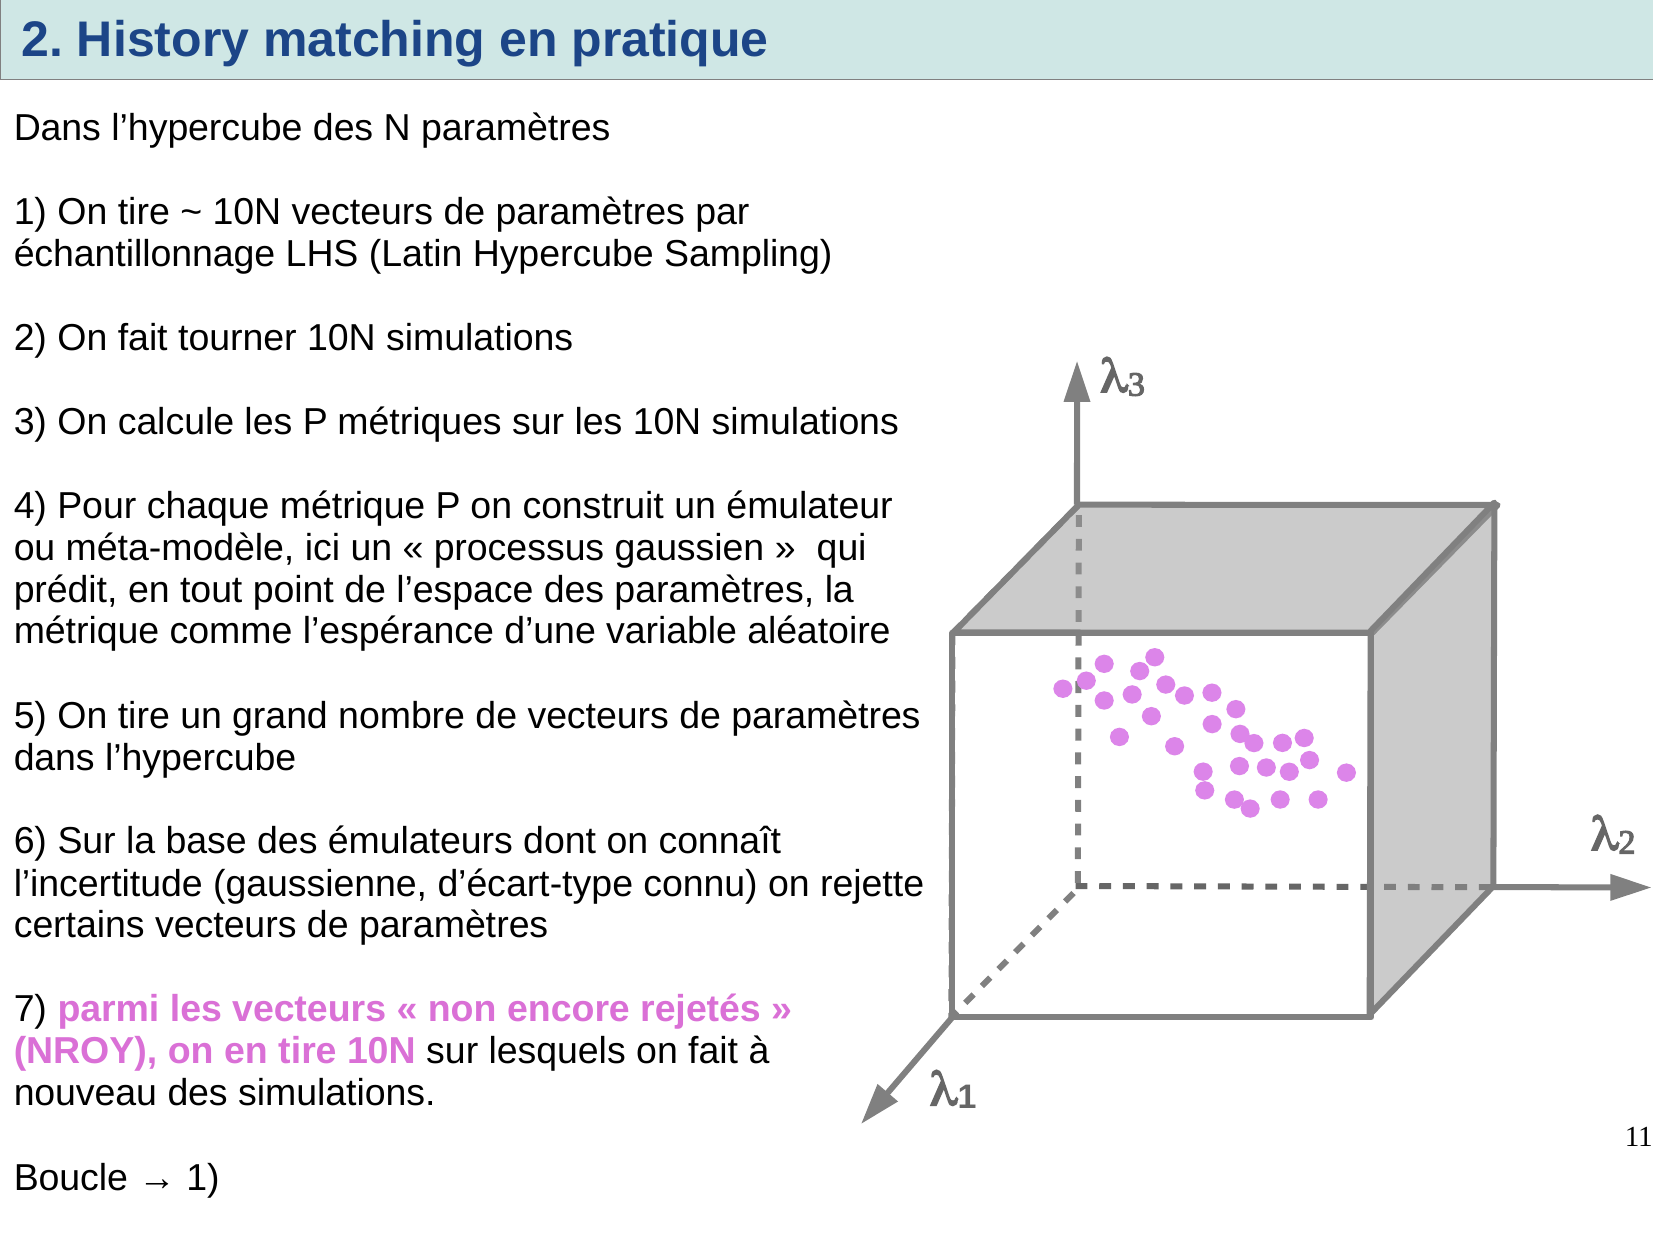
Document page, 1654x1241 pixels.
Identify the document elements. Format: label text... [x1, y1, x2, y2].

text_box [1294, 728, 1314, 748]
text_box [1122, 685, 1142, 704]
text_box Dans l’hypercube des N paramètres 1) On tire ~ 10N vecteurs de paramètres par échantillonnage LHS (Latin Hypercube Sampling) 2) On fait tourner 10N simulations 3) On calcule les P métriques sur les 10N simulations 4) Pour chaque métrique P on construit un émulateur ou méta-modèle, ici un « processus gaussien » qui prédit, en tout point de l’espace des paramètres, la métrique comme l’espérance d’une variable aléatoire 5) On tire un grand nombre de vecteurs de paramètres dans l’hypercube 6) Sur la base des émulateurs dont on connaît l’incertitude (gaussienne, d’écart-type connu) on rejette certains vecteurs de paramètres 7) parmi les vecteurs « non encore rejetés » (NROY), on en tire 10N sur lesquels on fait à nouveau des simulations. Boucle → 1) [0, 98, 946, 1241]
text_box [1336, 763, 1357, 782]
text_box [1076, 671, 1096, 690]
text_box [1272, 733, 1293, 753]
text_box l1 [946, 1052, 992, 1124]
text_box l2 [1576, 807, 1651, 869]
text_box [1202, 714, 1222, 734]
text_box 2. History matching en pratique [6, 3, 877, 75]
text_box [1141, 706, 1161, 726]
text_box [1256, 758, 1276, 777]
text_box [1053, 679, 1073, 698]
text_box [1165, 737, 1185, 756]
text_box [1224, 790, 1260, 818]
text_box [1193, 762, 1215, 800]
text_box [1229, 756, 1250, 776]
text_box [0, 0, 1653, 80]
text_box [1299, 750, 1320, 770]
text_box [1279, 762, 1299, 782]
text_box [1094, 691, 1114, 710]
text_box [1094, 654, 1114, 674]
text_box l3 [1085, 350, 1160, 411]
text_box [1174, 686, 1195, 705]
text_box [1308, 790, 1328, 809]
text_box [1226, 699, 1246, 719]
text_box [1130, 648, 1165, 681]
text_box [955, 502, 1498, 1011]
text_box [1202, 683, 1222, 702]
text_box [1156, 675, 1176, 694]
text_box [1270, 790, 1290, 809]
text_box [1230, 724, 1264, 753]
text_box [1109, 727, 1130, 747]
